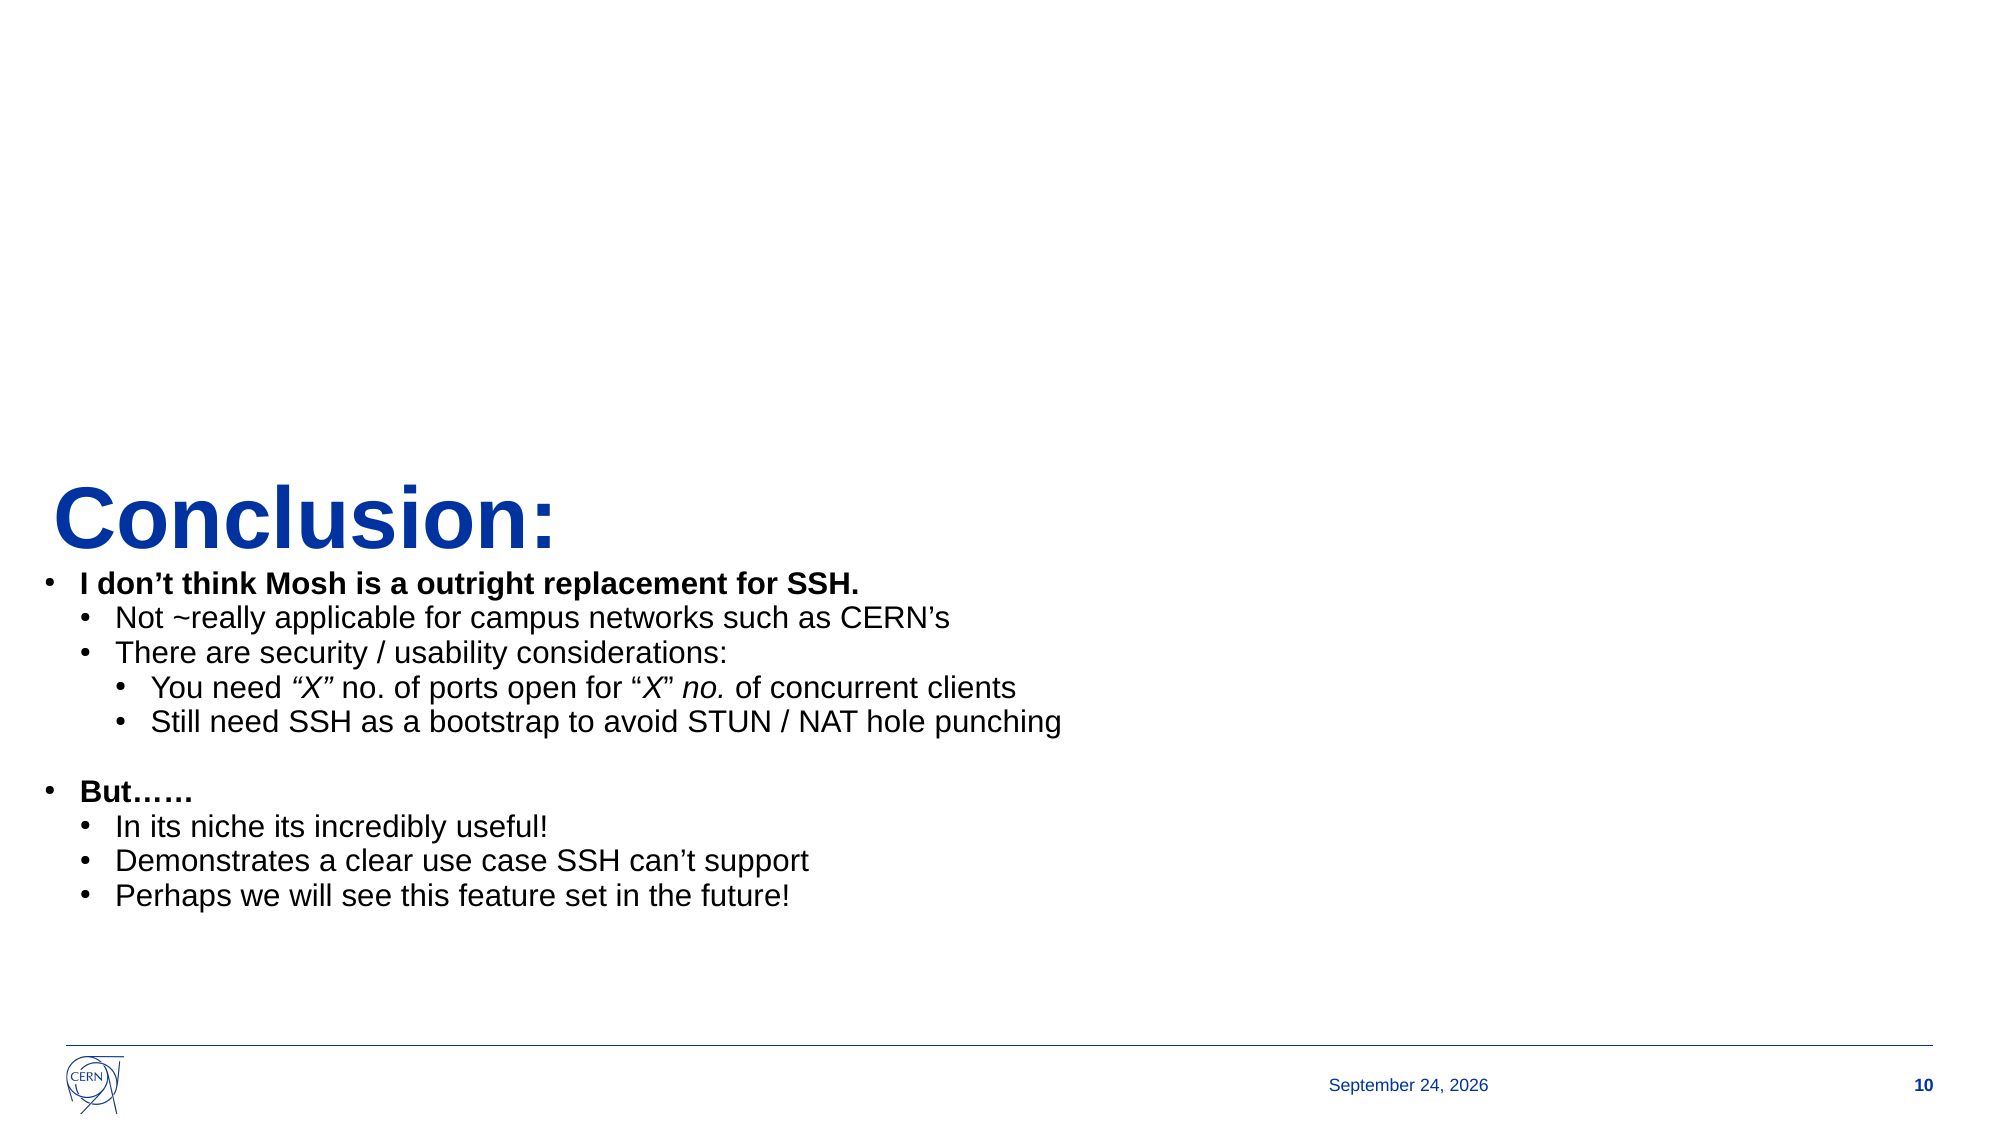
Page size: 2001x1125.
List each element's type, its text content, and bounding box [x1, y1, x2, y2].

title Conclusion: [53, 472, 1920, 826]
text_box I don’t think Mosh is a outright replacement for SSH. Not ~really applicable for campus networks such as CERN’s There are security / usability considerations: You need “X” no. of ports open for “X” no. of concurrent clients Still need SSH as a bootstrap to avoid STUN / NAT hole punching But…… In its niche its incredibly useful! Demonstrates a clear use case SSH can’t support Perhaps we will see this feature set in the future! [29, 558, 1211, 991]
